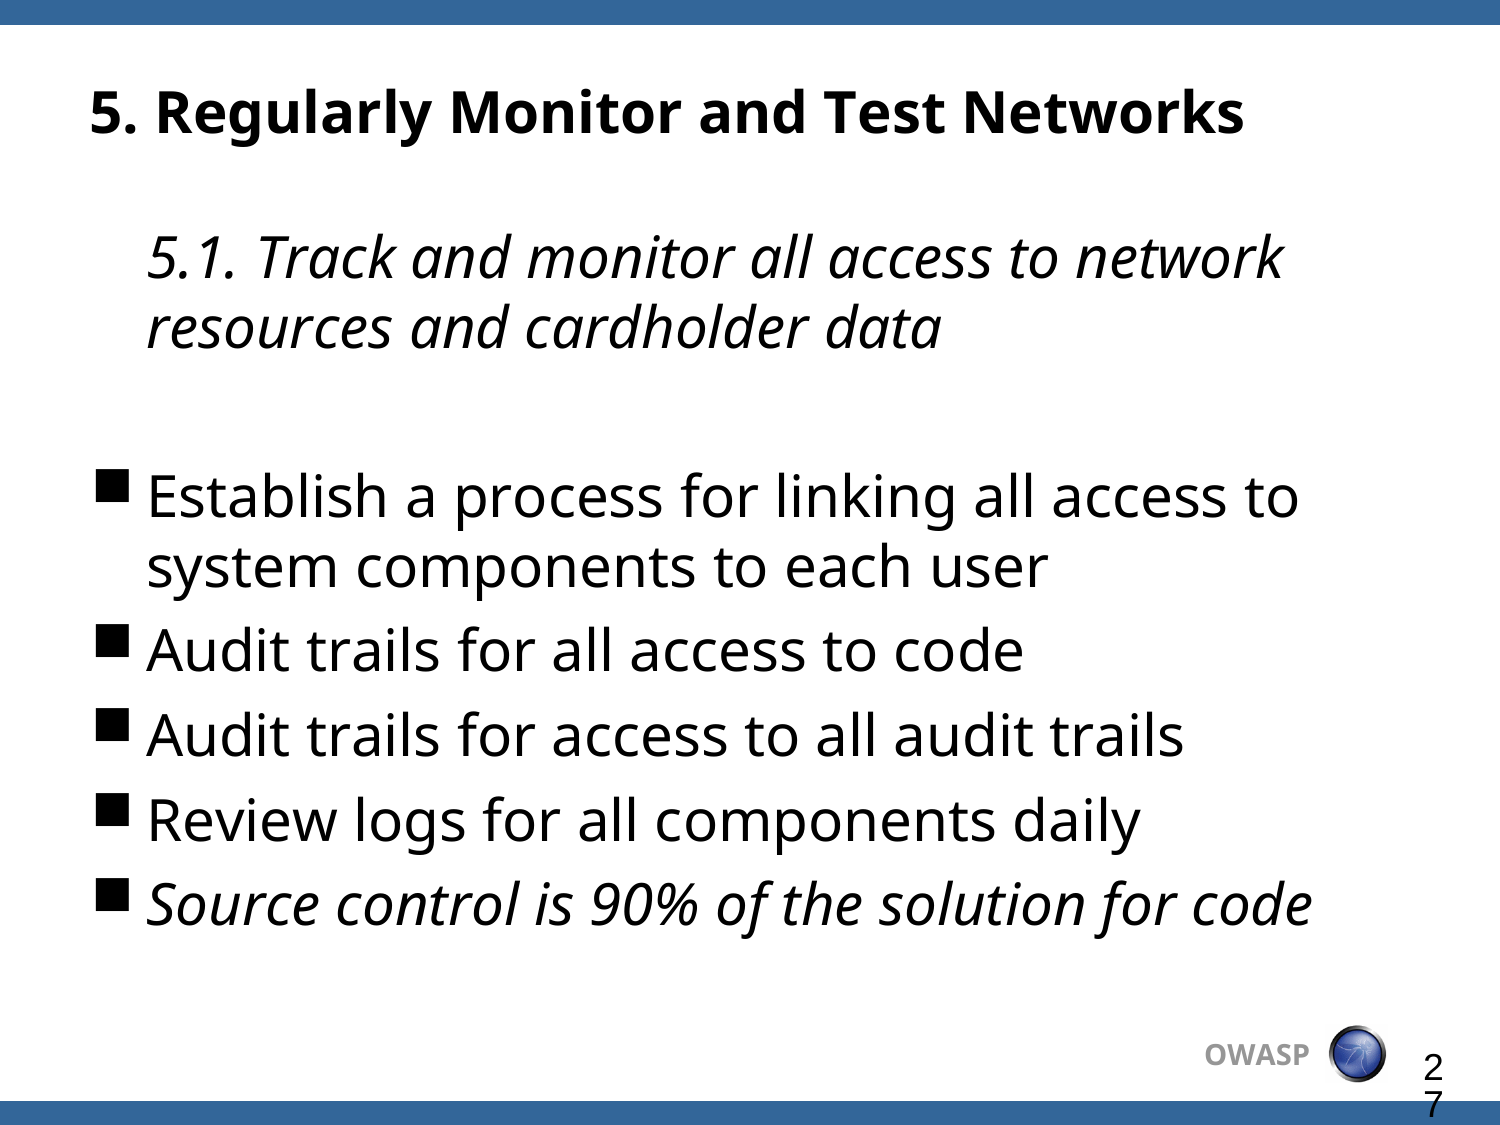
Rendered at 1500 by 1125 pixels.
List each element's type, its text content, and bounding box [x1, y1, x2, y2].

title 5. Regularly Monitor and Test Networks [75, 32, 1426, 189]
list 5.1. Track and monitor all access to network resources and cardholder data Establish a process for linking all access to system components to each user Audit trails for all access to code Audit trails for access to all audit trails Review logs for all components daily Source control is 90% of the solution for code [75, 212, 1426, 1005]
picture [1325, 1024, 1388, 1083]
